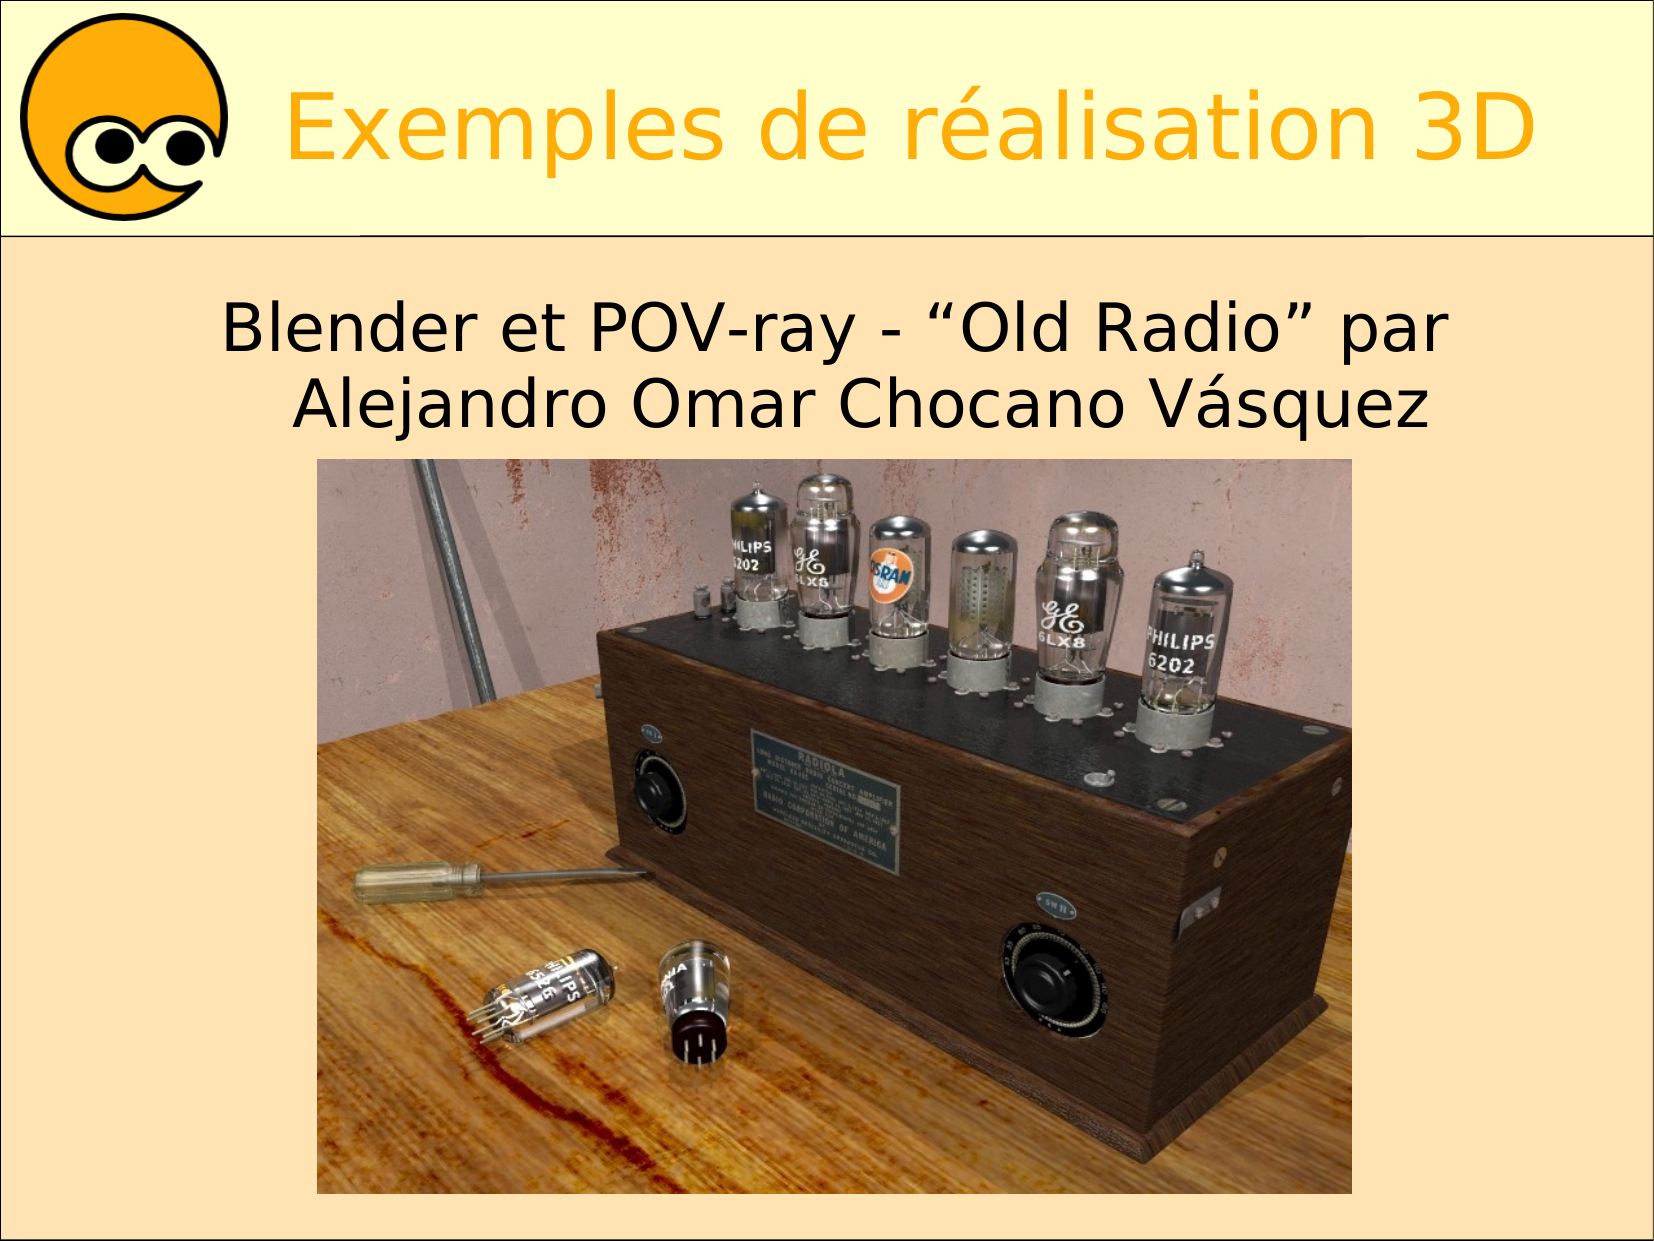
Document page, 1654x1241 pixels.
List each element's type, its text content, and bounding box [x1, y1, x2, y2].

title Exemples de réalisation 3D [252, 49, 1571, 207]
list Blender et POV-ray - “Old Radio” par Alejandro Omar Chocano Vásquez [82, 290, 1571, 1109]
picture [20, 13, 228, 221]
picture [317, 459, 1352, 1194]
